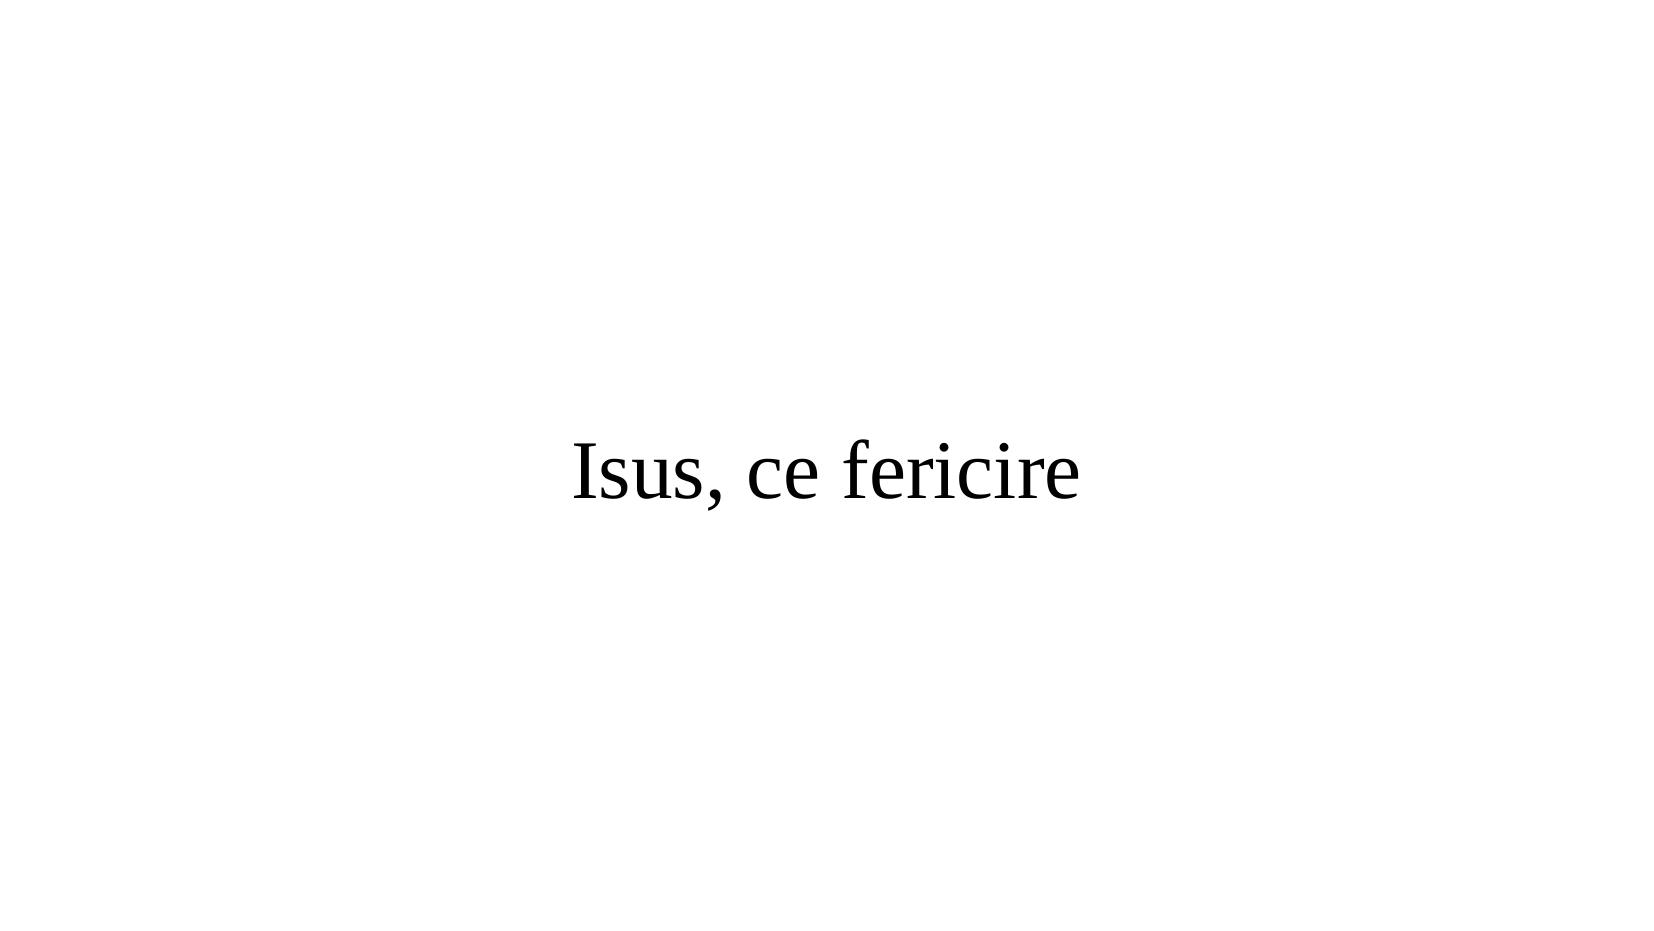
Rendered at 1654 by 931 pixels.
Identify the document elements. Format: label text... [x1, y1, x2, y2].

title Isus, ce fericire [165, 392, 1489, 549]
